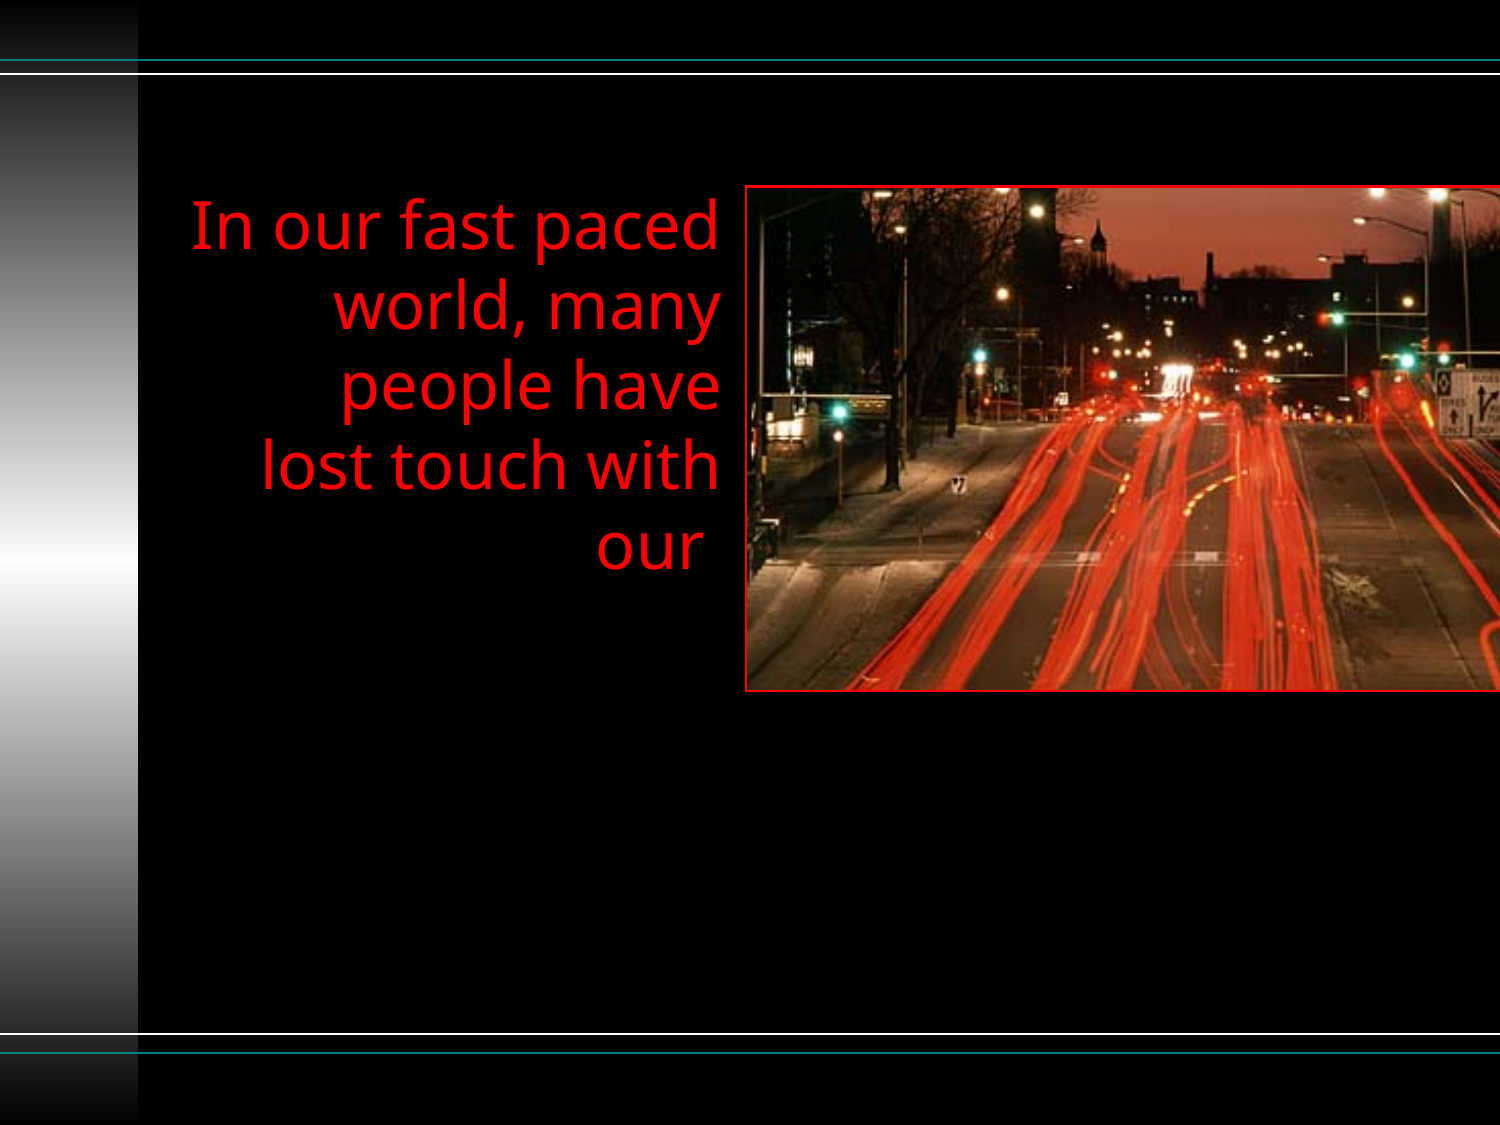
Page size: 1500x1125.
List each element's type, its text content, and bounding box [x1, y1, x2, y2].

picture [746, 187, 1500, 691]
list In our fast paced world, many people have lost touch with our [162, 174, 738, 663]
